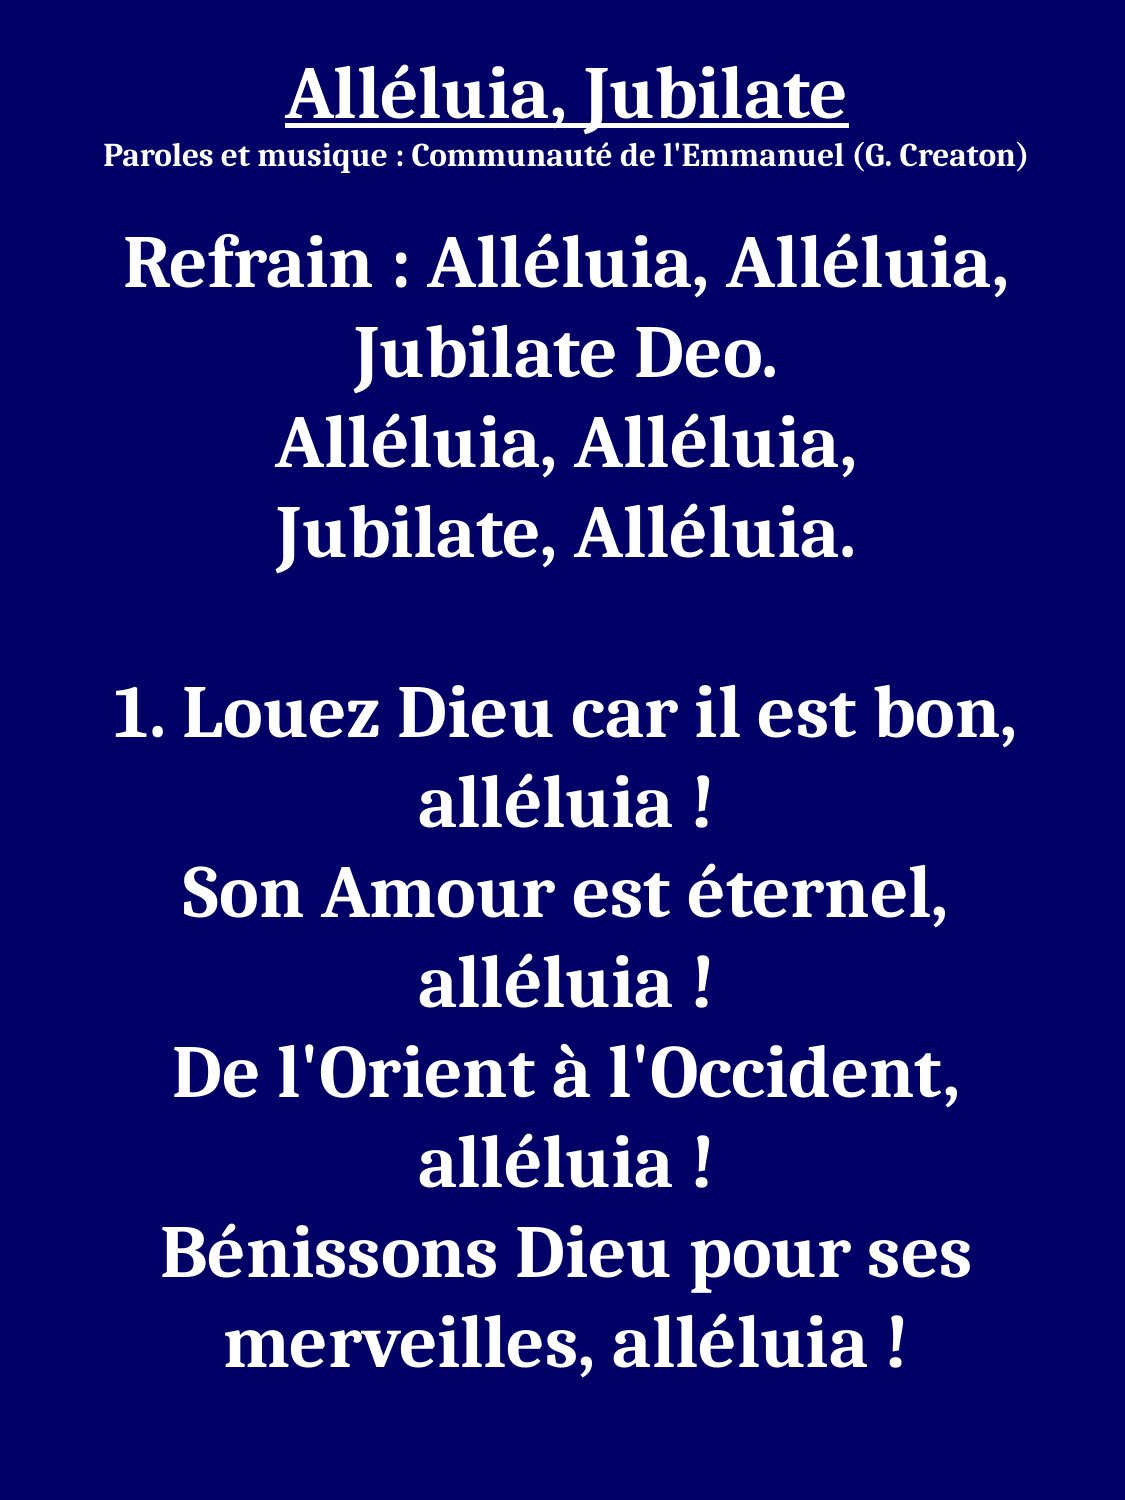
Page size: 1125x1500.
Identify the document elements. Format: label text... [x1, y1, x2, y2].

text_box Alléluia, Jubilate Paroles et musique : Communauté de l'Emmanuel (G. Creaton) Refrain : Alléluia, Alléluia, Jubilate Deo. Alléluia, Alléluia, Jubilate, Alléluia. 1. Louez Dieu car il est bon, alléluia ! Son Amour est éternel, alléluia ! De l'Orient à l'Occident, alléluia ! Bénissons Dieu pour ses merveilles, alléluia ! [23, 35, 1111, 1391]
